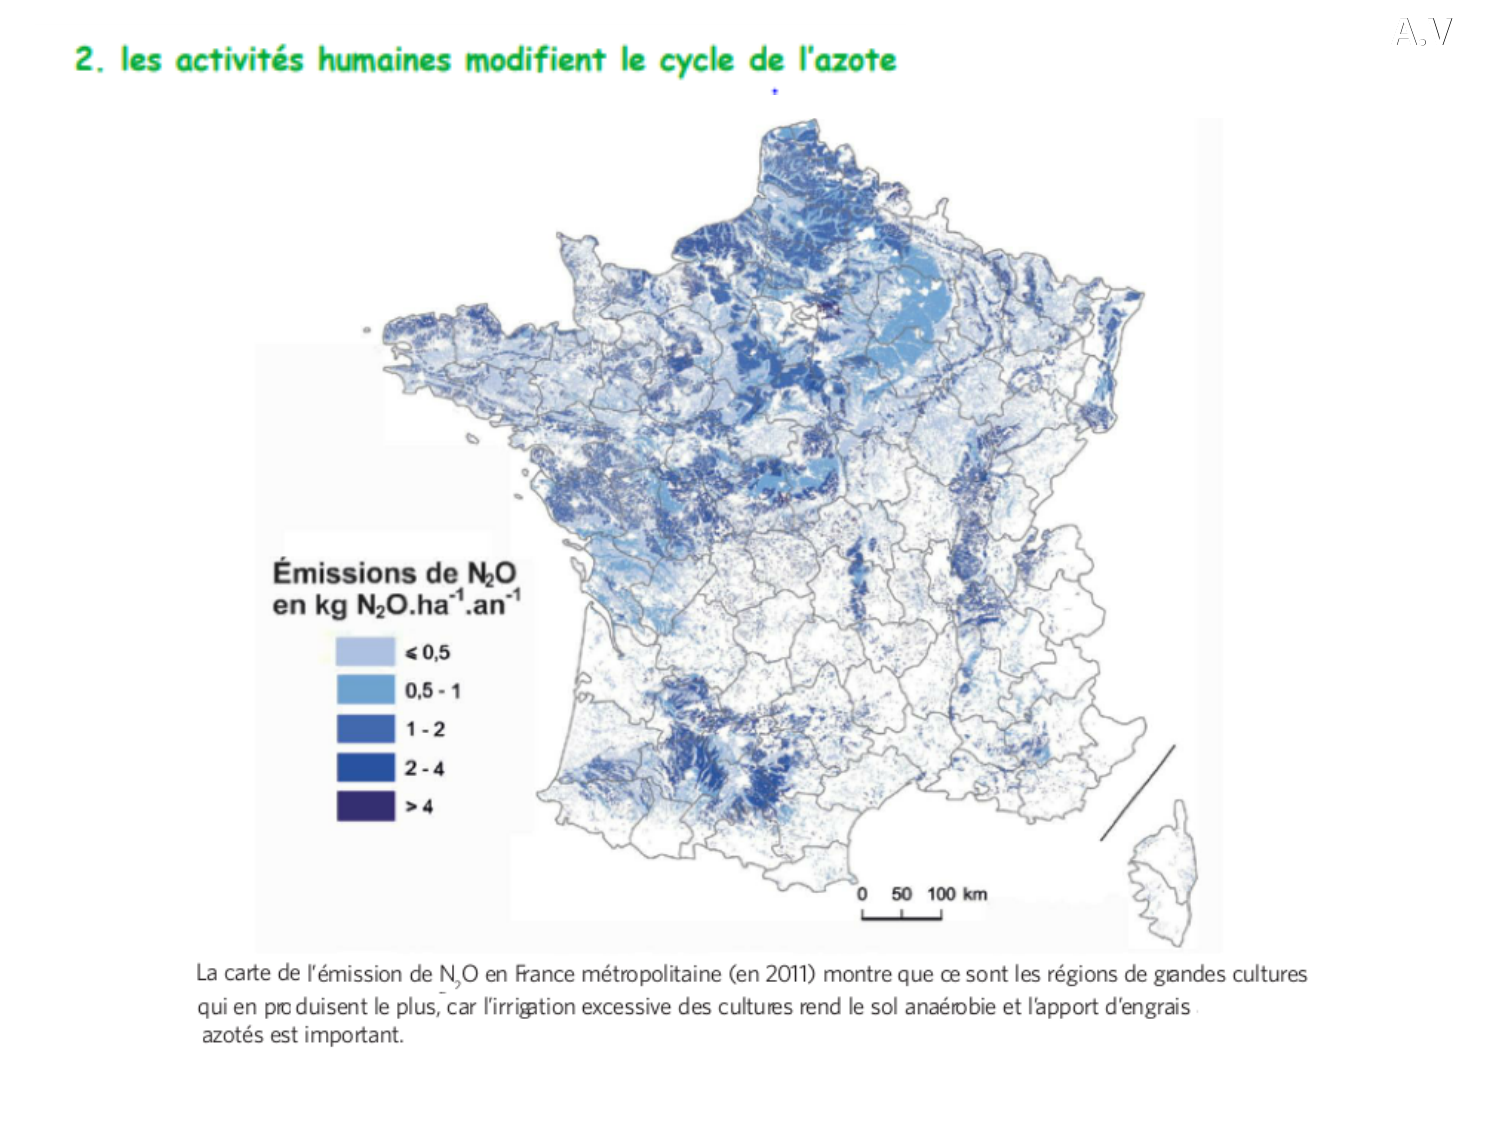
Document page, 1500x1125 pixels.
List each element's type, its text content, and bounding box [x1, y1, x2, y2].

picture [35, 23, 906, 95]
picture [153, 118, 1314, 1056]
text_box A.V [1375, 0, 1500, 61]
